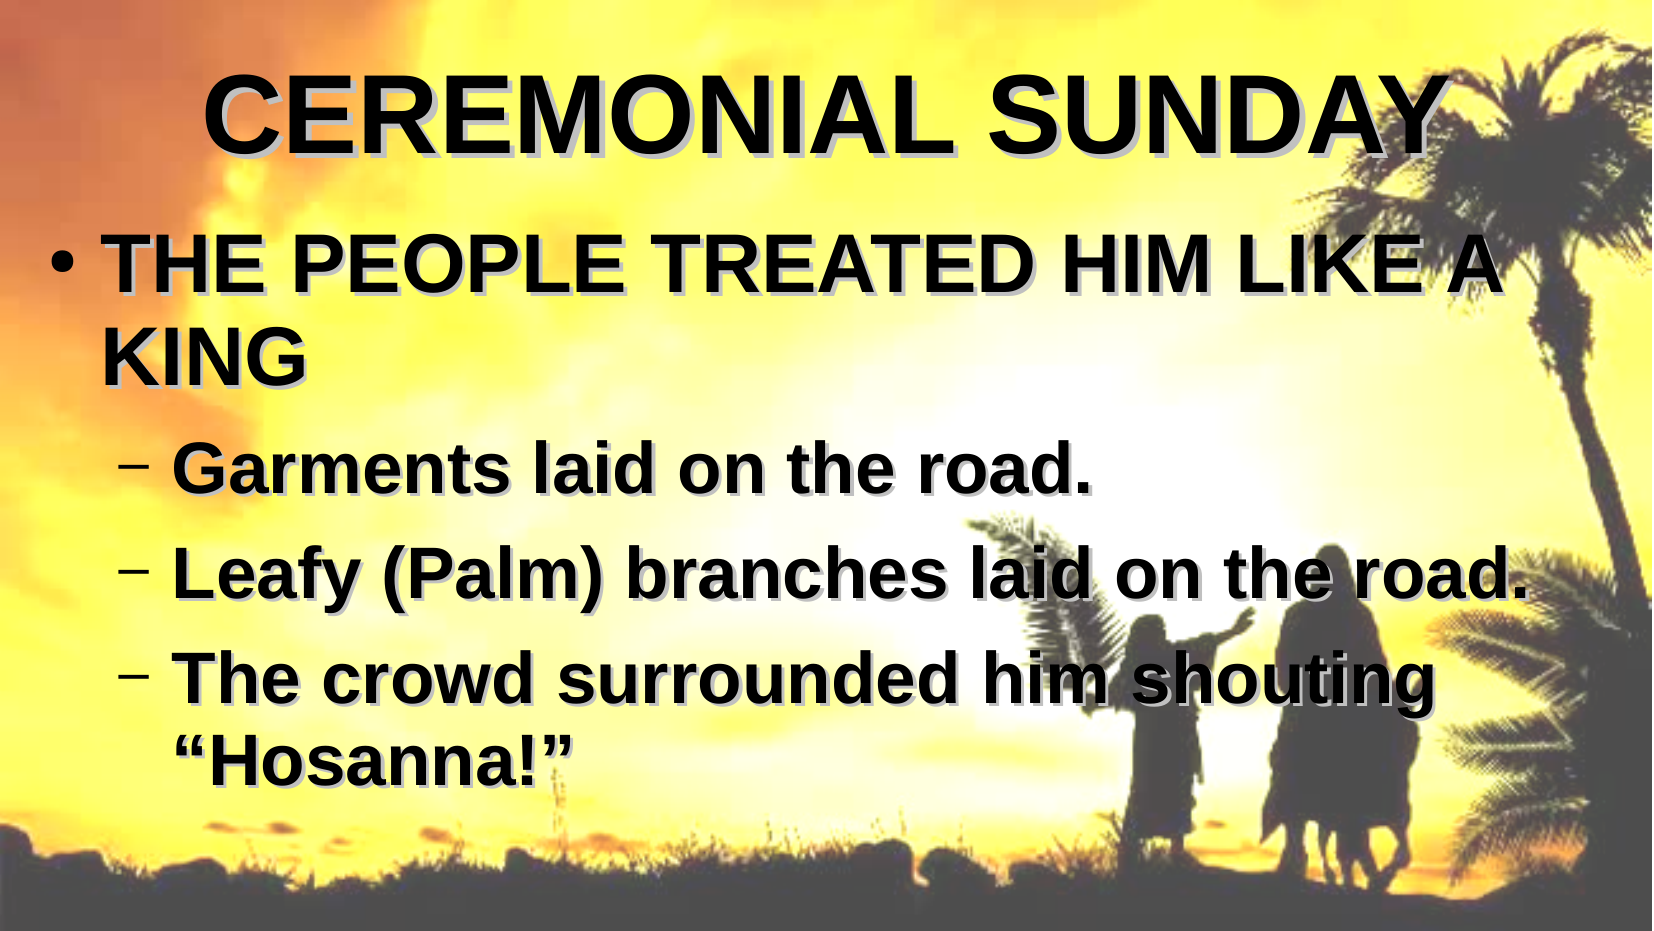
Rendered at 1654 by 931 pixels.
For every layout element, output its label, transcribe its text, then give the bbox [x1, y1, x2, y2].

list THE PEOPLE TREATED HIM LIKE A KING Garments laid on the road. Leafy (Palm) branches laid on the road. The crowd surrounded him shouting “Hosanna!” [30, 217, 1636, 916]
picture [0, 0, 1652, 931]
title CEREMONIAL SUNDAY [82, 37, 1571, 193]
